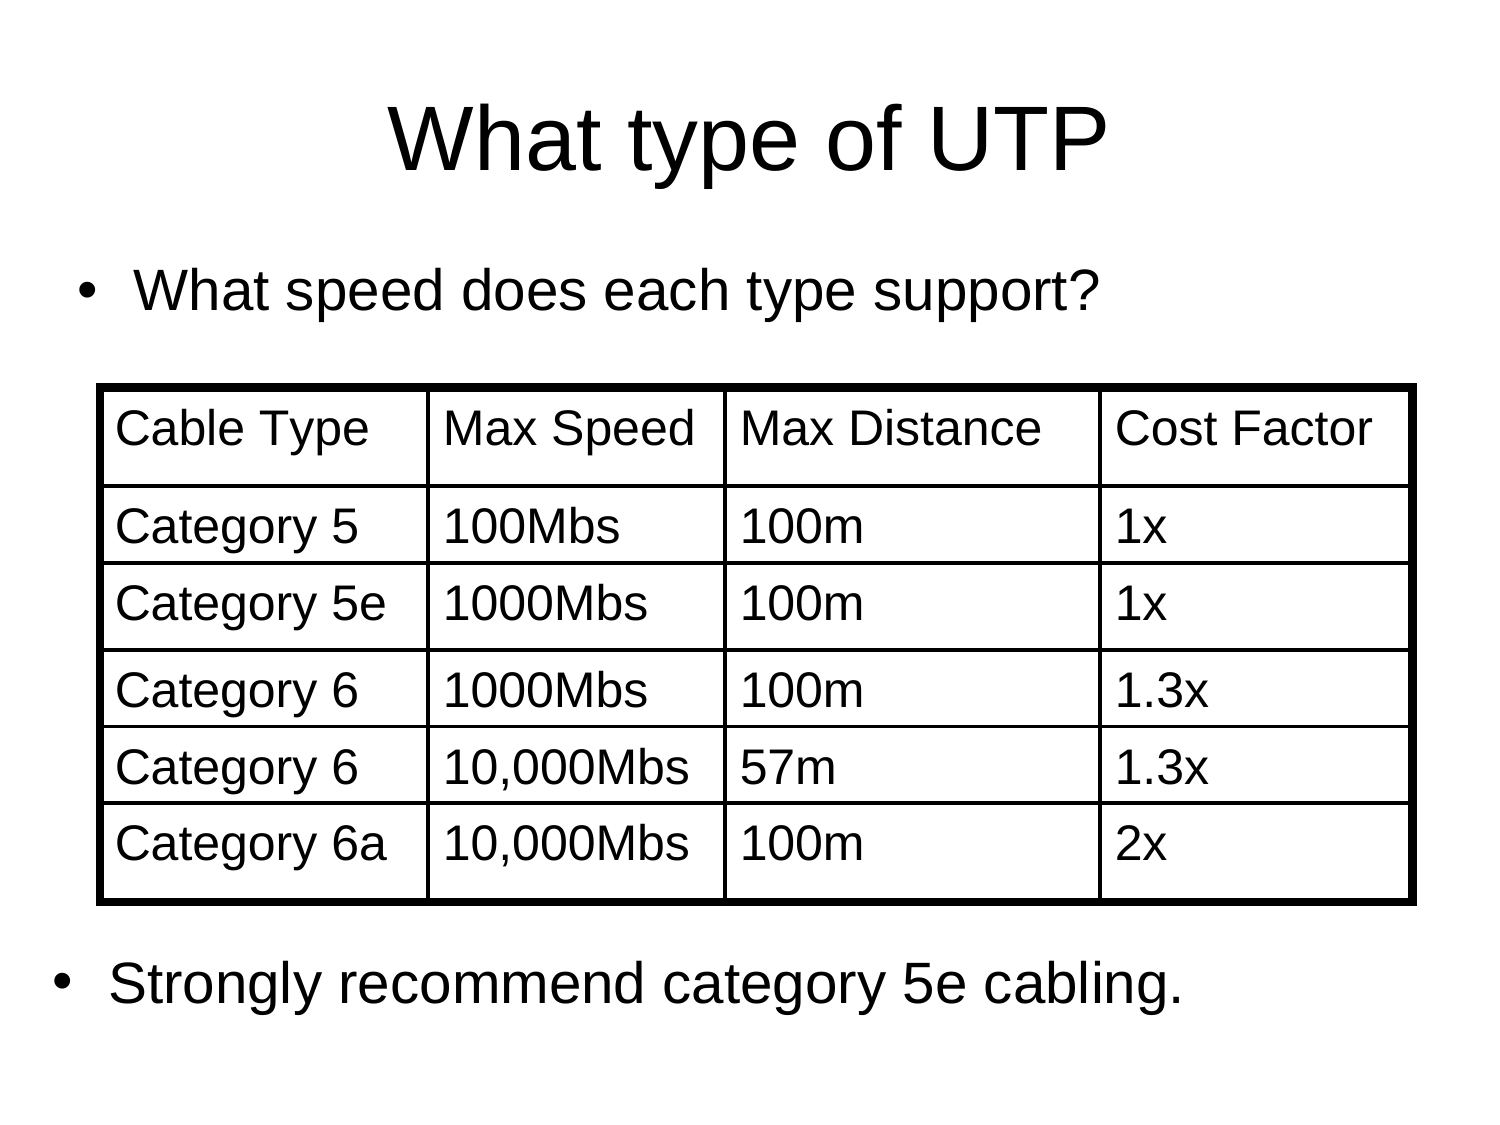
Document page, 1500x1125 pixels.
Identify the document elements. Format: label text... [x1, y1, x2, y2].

table_cell 100m [727, 488, 1098, 561]
table_cell 100m [727, 805, 1098, 898]
table_header Max Distance [727, 392, 1098, 484]
table_cell Category 6 [104, 728, 426, 801]
table_cell 10,000Mbs [430, 805, 723, 898]
table_cell Category 5 [104, 488, 426, 561]
table_cell 1.3x [1102, 652, 1408, 725]
text_box Strongly recommend category 5e cabling. [37, 937, 1413, 1050]
table_header Cost Factor [1102, 392, 1408, 484]
list What speed does each type support? [62, 249, 1438, 363]
table_cell 1x [1102, 488, 1408, 561]
table_cell Category 6a [104, 805, 426, 898]
table_cell 1000Mbs [430, 565, 723, 648]
table_cell 100m [727, 652, 1098, 725]
table_cell Category 6 [104, 652, 426, 725]
title What type of UTP [75, 45, 1426, 233]
table_cell 57m [727, 728, 1098, 801]
table_cell 1x [1102, 565, 1408, 648]
table_header Cable Type [104, 392, 426, 484]
table_cell 1000Mbs [430, 652, 723, 725]
table_cell Category 5e [104, 565, 426, 648]
table_cell 100m [727, 565, 1098, 648]
table_cell 2x [1102, 805, 1408, 898]
table_cell 1.3x [1102, 728, 1408, 801]
table_cell 10,000Mbs [430, 728, 723, 801]
table_header Max Speed [430, 392, 723, 484]
table_cell 100Mbs [430, 488, 723, 561]
